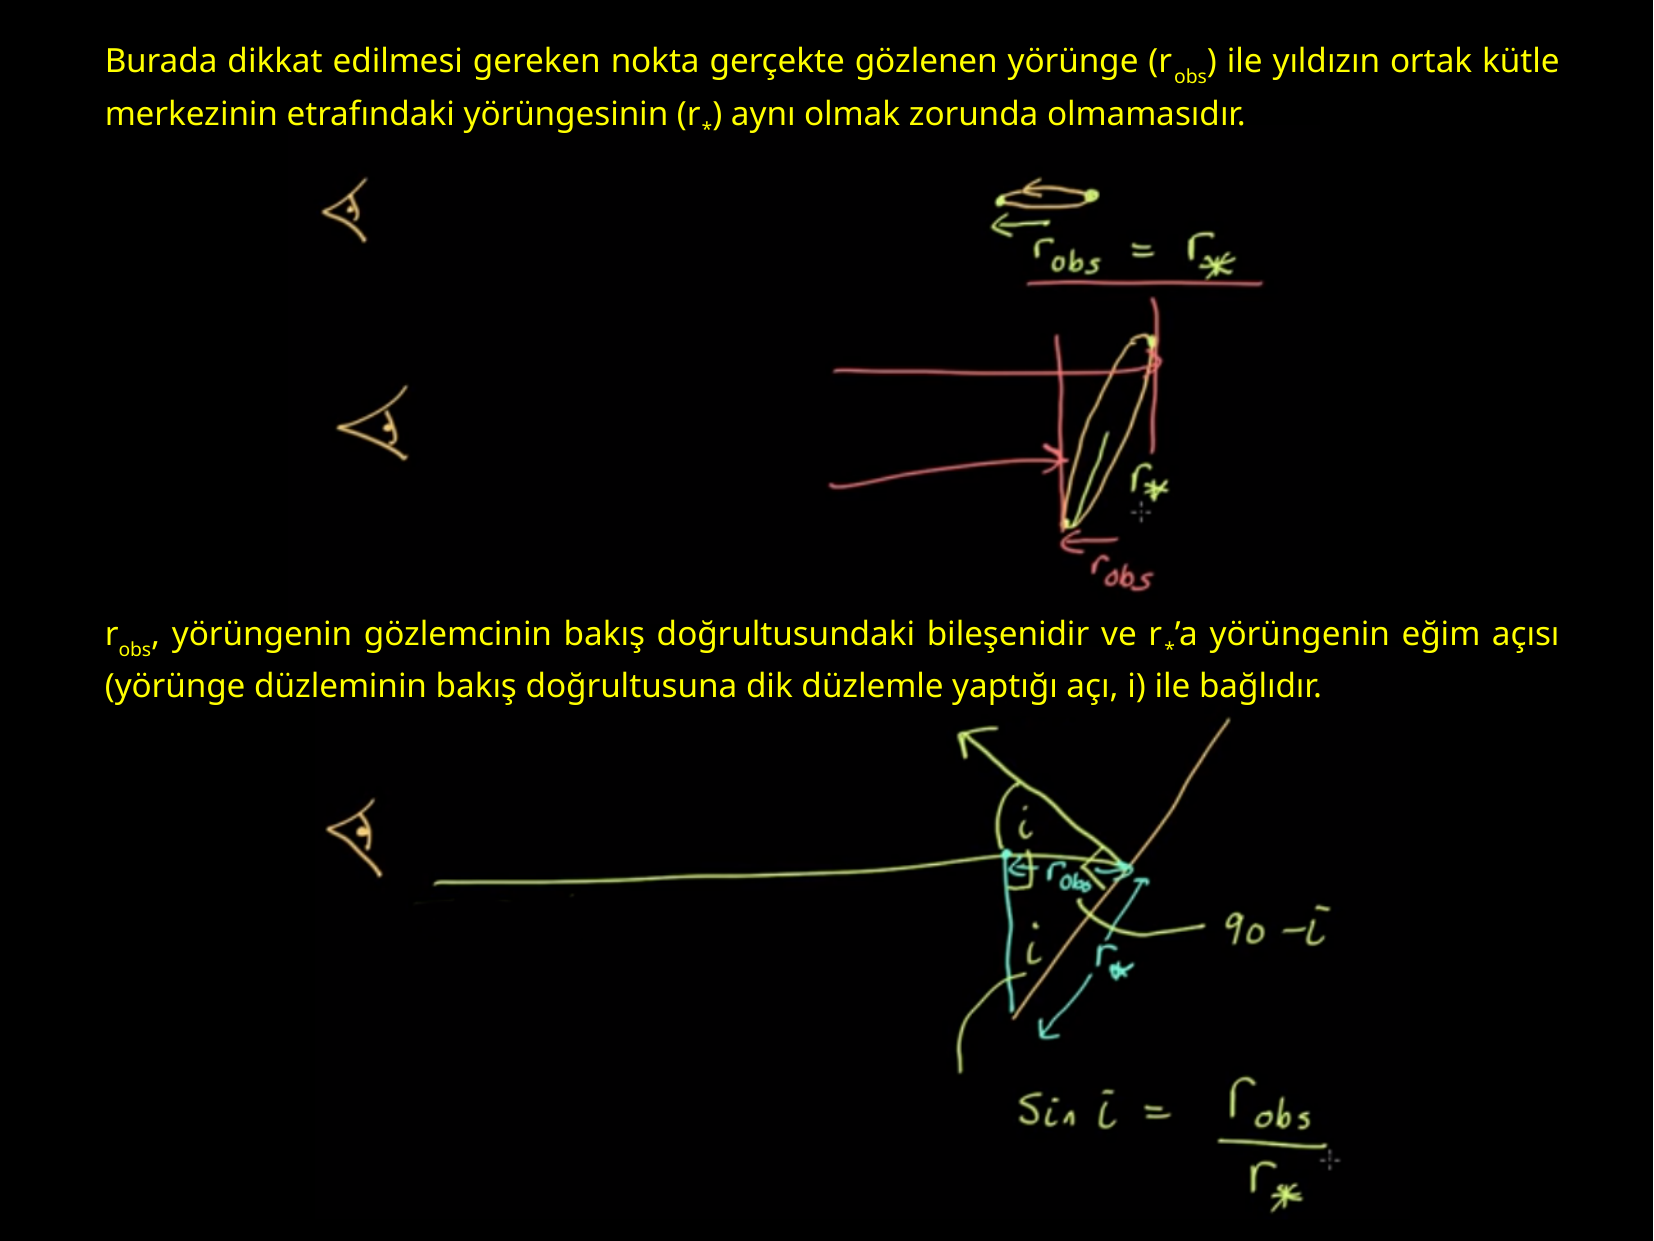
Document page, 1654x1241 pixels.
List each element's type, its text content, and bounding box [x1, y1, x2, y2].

text_box robs, yörüngenin gözlemcinin bakış doğrultusundaki bileşenidir ve r*’a yörüngenin eğim açısı (yörünge düzleminin bakış doğrultusuna dik düzlemle yaptığı açı, i) ile bağlıdır. [90, 602, 1576, 723]
picture [288, 151, 1320, 602]
text_box Burada dikkat edilmesi gereken nokta gerçekte gözlenen yörünge (robs) ile yıldızın ortak kütle merkezinin etrafındaki yörüngesinin (r*) aynı olmak zorunda olmamasıdır. [90, 30, 1576, 151]
picture [315, 723, 1410, 1235]
